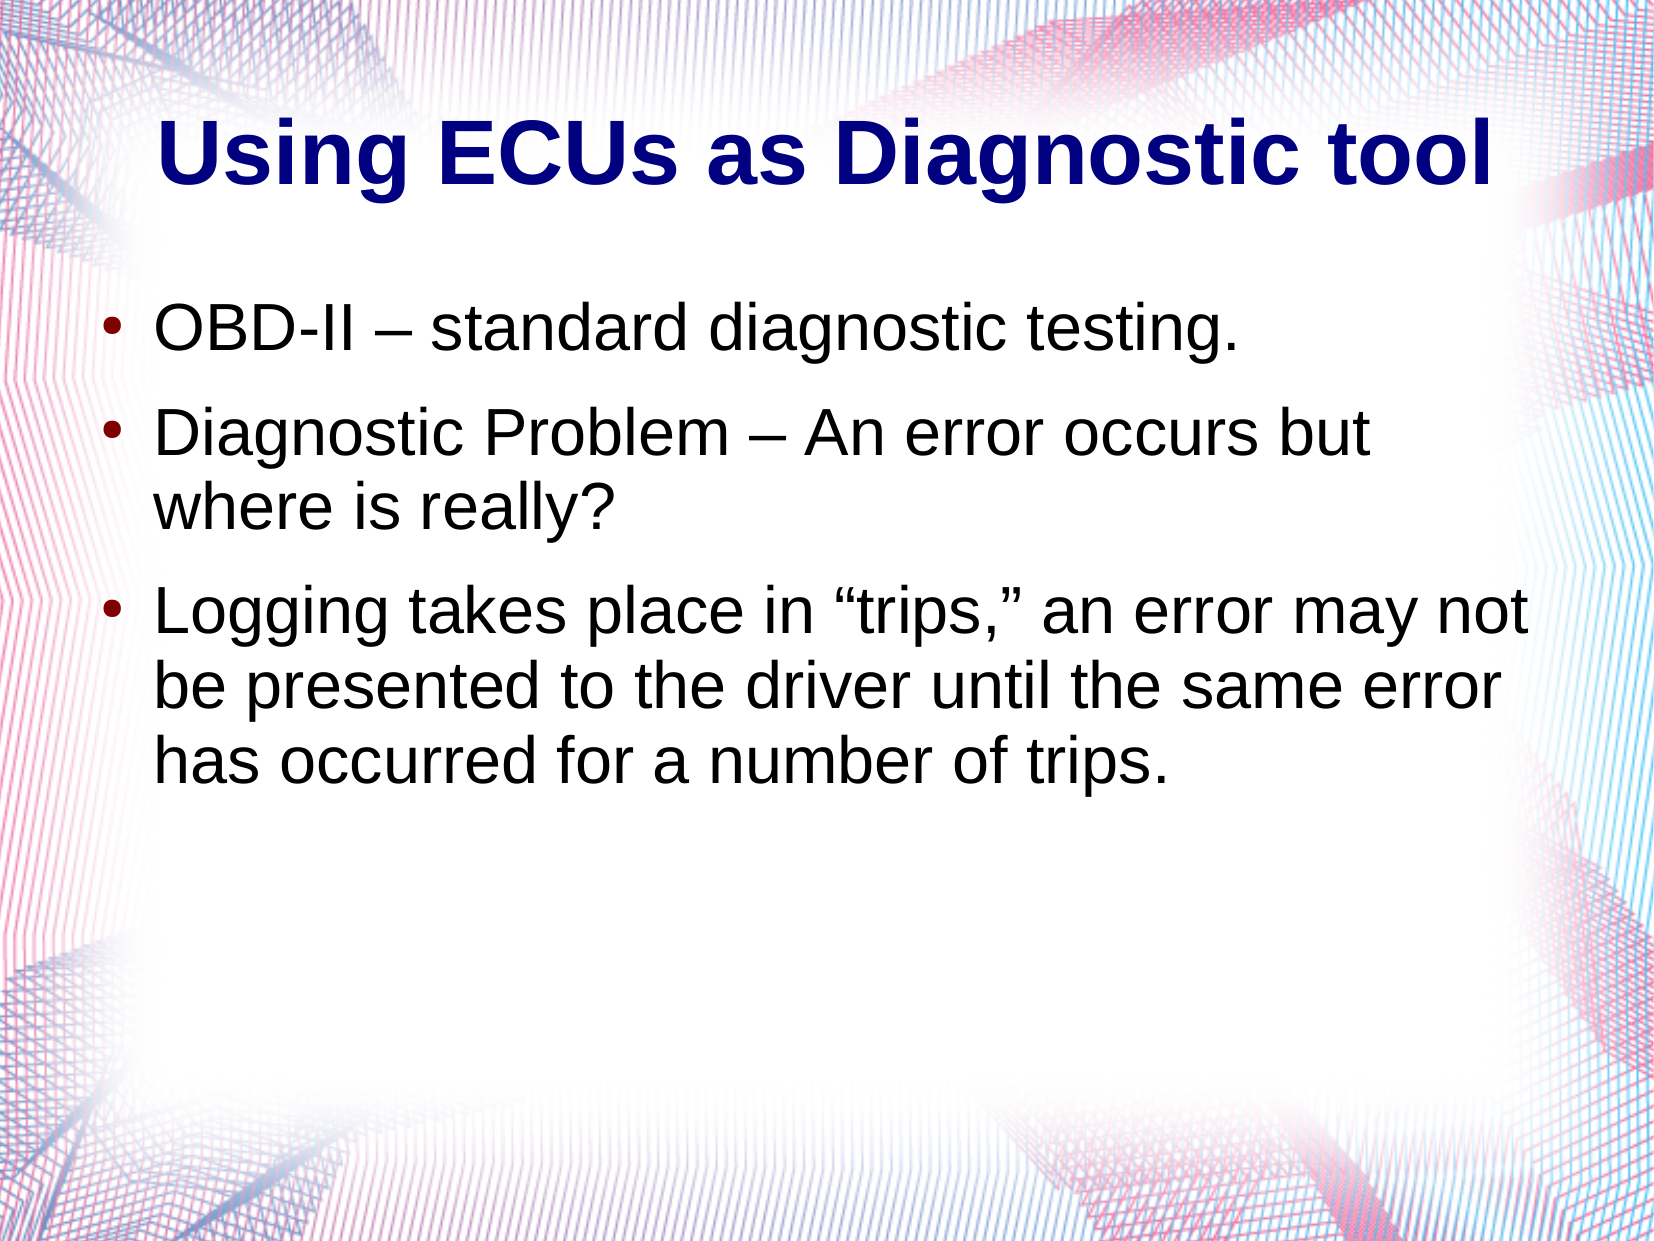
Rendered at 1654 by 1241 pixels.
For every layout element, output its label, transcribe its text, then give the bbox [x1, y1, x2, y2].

title Using ECUs as Diagnostic tool [82, 49, 1571, 257]
picture [0, 0, 1654, 1241]
list OBD-II – standard diagnostic testing. Diagnostic Problem – An error occurs but where is really? Logging takes place in “trips,” an error may not be presented to the driver until the same error has occurred for a number of trips. [82, 290, 1571, 1109]
